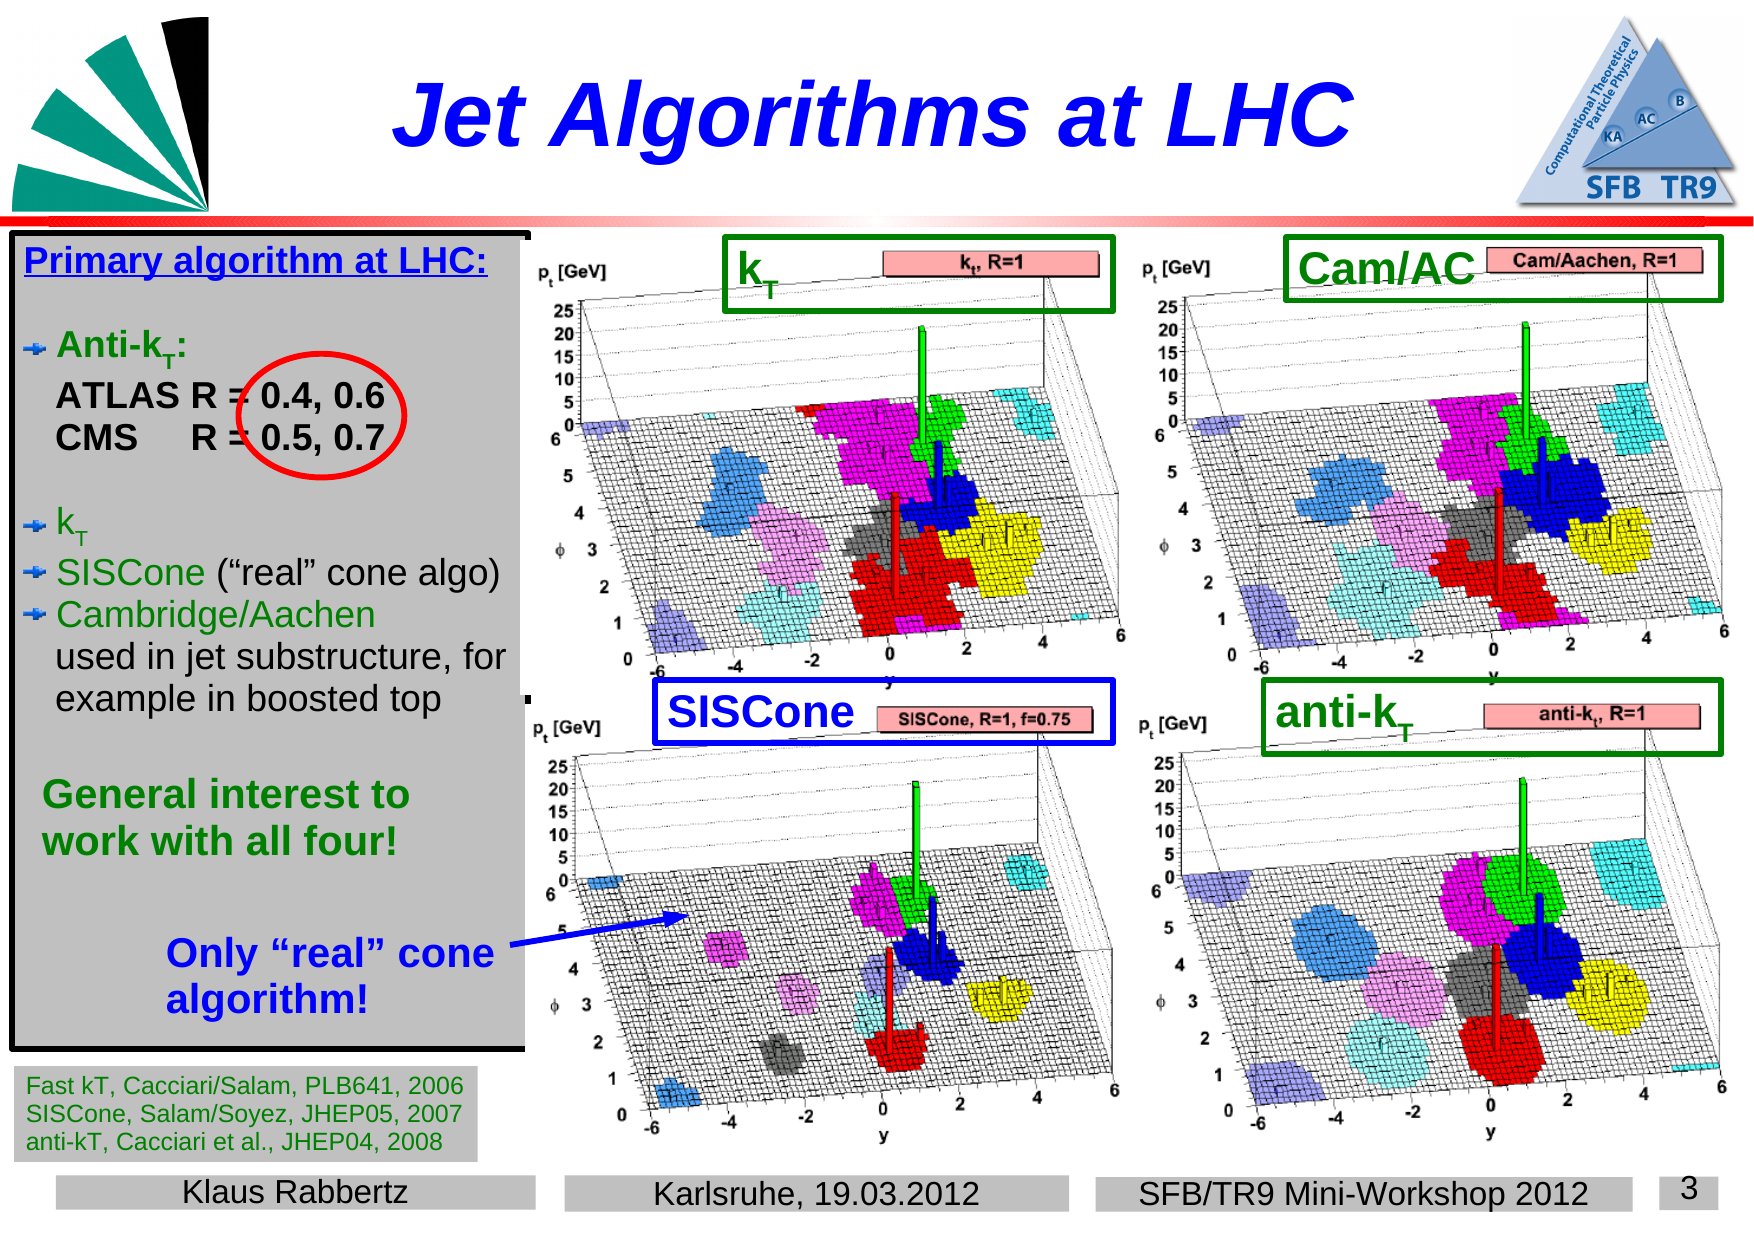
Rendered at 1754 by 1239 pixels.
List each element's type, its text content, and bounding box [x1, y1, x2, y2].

picture [525, 699, 1739, 1151]
text_box Cam/AC [1286, 237, 1722, 301]
text_box kT [724, 237, 1114, 312]
text_box anti-kT [1263, 680, 1722, 755]
text_box Primary algorithm at LHC: Anti-kT: ATLAS R = 0.4, 0.6 CMS R = 0.5, 0.7 kT SISCone (“real” cone algo) Cambridge/Aachen used in jet substructure, for example in boosted top [11, 233, 529, 1049]
text_box SISCone [655, 680, 1114, 744]
text_box Only “real” cone algorithm! [154, 923, 508, 1029]
picture [520, 240, 1739, 696]
title Jet Algorithms at LHC [220, 16, 1525, 213]
text_box Fast kT, Cacciari/Salam, PLB641, 2006 SISCone, Salam/Soyez, JHEP05, 2007 anti-kT, Cacciari et al., JHEP04, 2008 [14, 1066, 478, 1162]
picture [1511, 11, 1743, 213]
picture [12, 17, 209, 214]
text_box General interest to work with all four! [30, 765, 423, 871]
